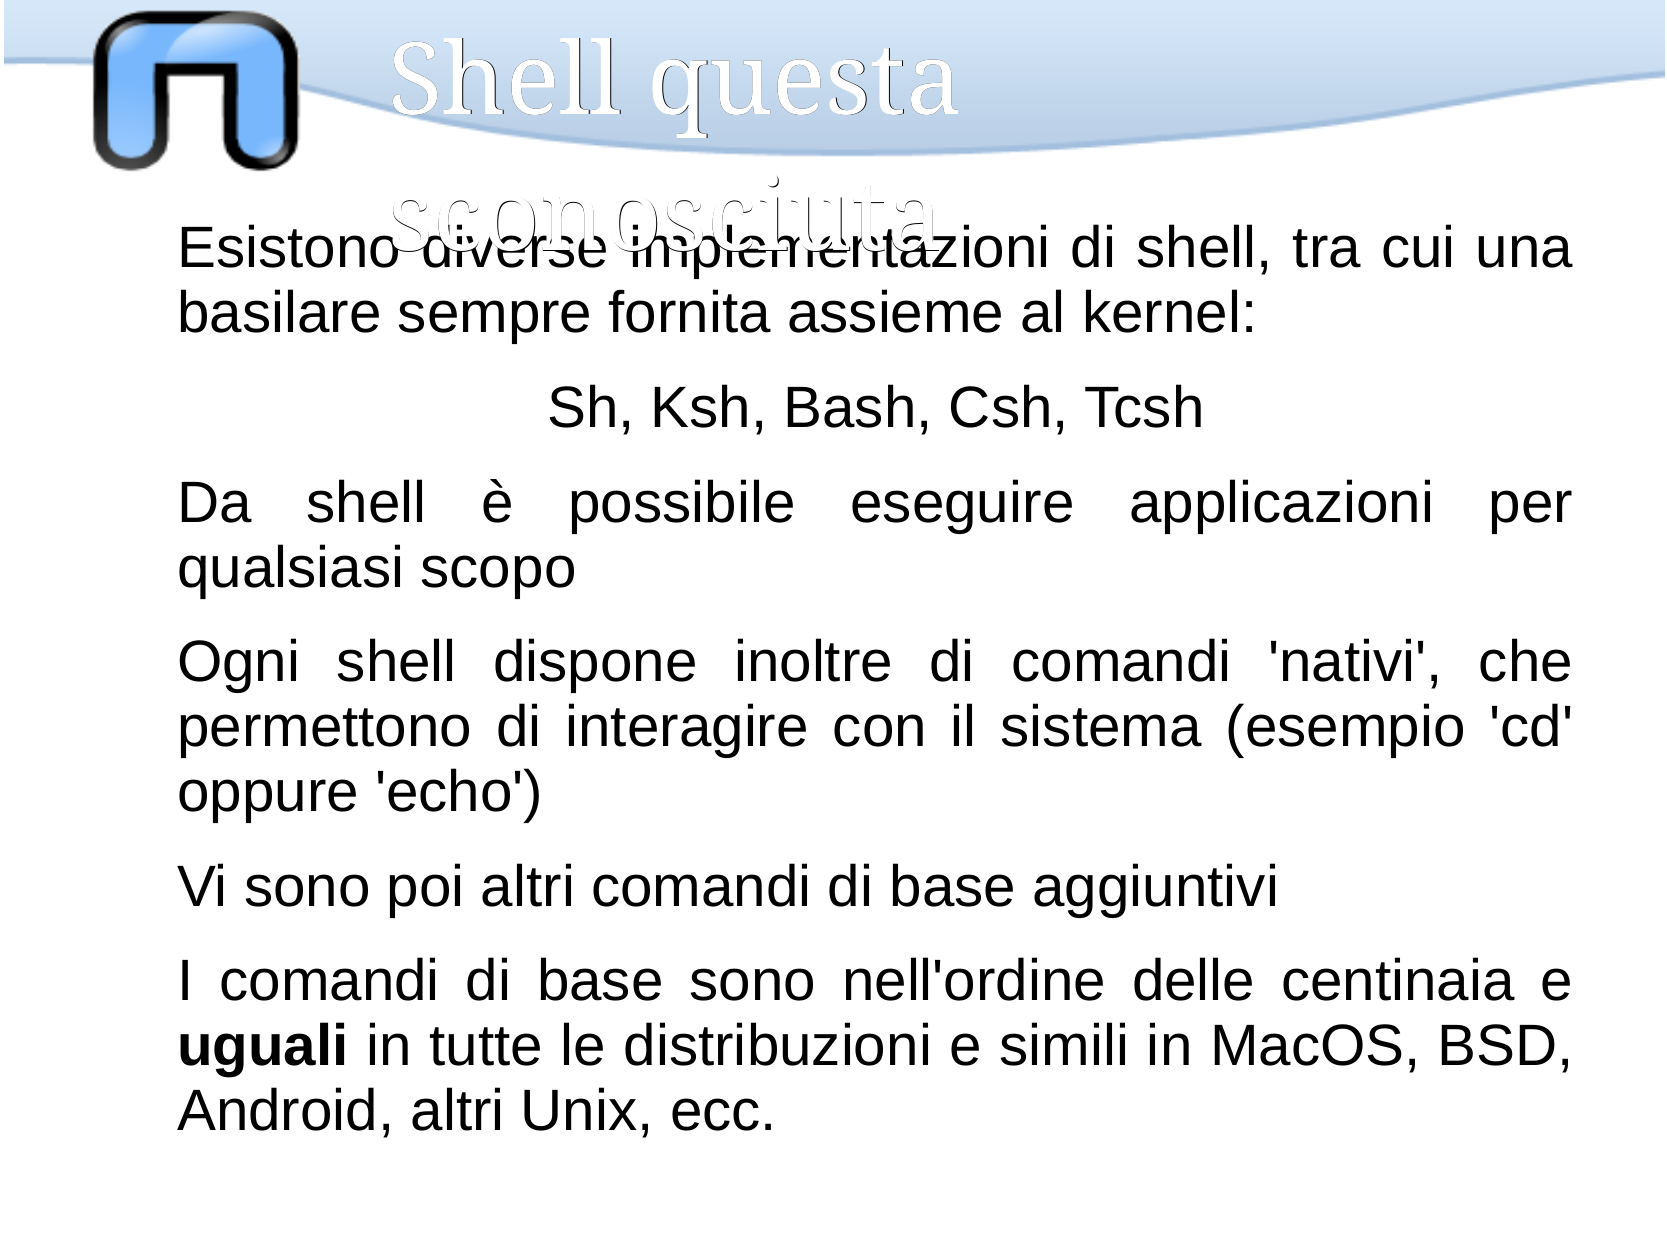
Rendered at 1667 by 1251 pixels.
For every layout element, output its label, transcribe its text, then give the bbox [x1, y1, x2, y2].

picture [0, 0, 1667, 1251]
text_box Shell questa sconosciuta [373, 0, 1497, 159]
list Esistono diverse implementazioni di shell, tra cui una basilare sempre fornita assieme al kernel: Sh, Ksh, Bash, Csh, Tcsh Da shell è possibile eseguire applicazioni per qualsiasi scopo Ogni shell dispone inoltre di comandi 'nativi', che permettono di interagire con il sistema (esempio 'cd' oppure 'echo') Vi sono poi altri comandi di base aggiuntivi I comandi di base sono nell'ordine delle centinaia e uguali in tutte le distribuzioni e simili in MacOS, BSD, Android, altri Unix, ecc. [129, 209, 1582, 1150]
